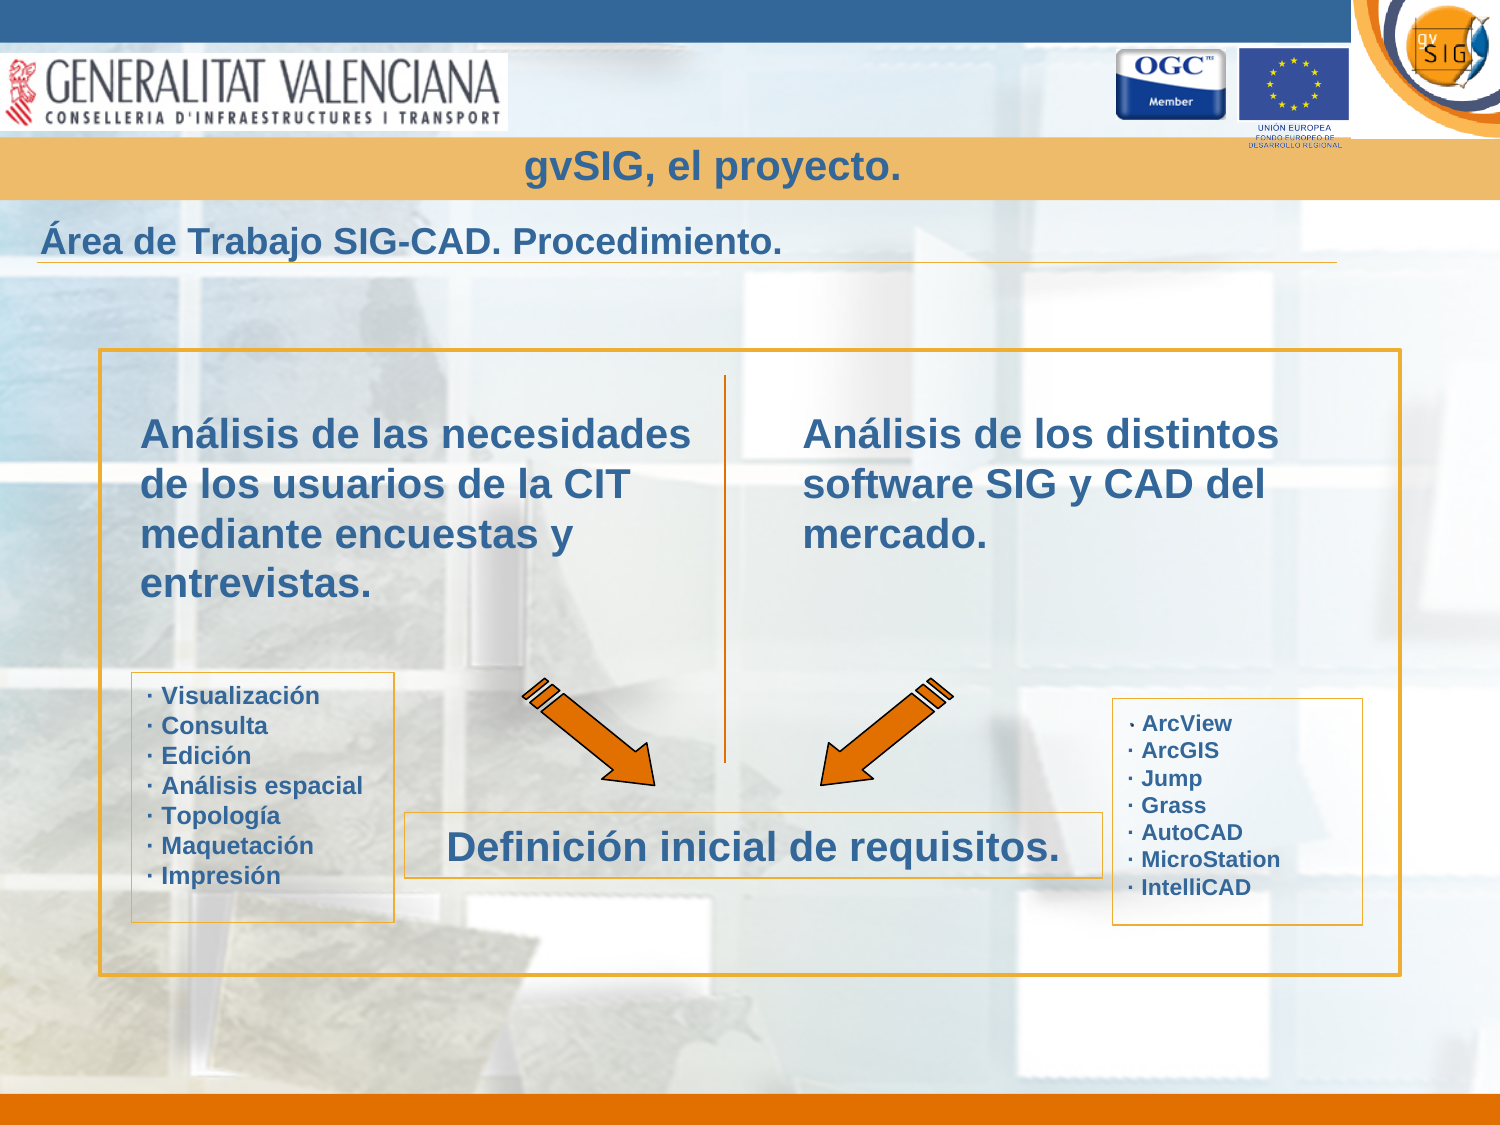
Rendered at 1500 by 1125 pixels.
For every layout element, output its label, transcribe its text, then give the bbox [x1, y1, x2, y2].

picture [1237, 0, 1500, 139]
text_box Área de Trabajo SIG-CAD. Procedimiento. [24, 209, 859, 272]
text_box · Visualización · Consulta · Edición · Análisis espacial · Topología · Maquetación · Impresión [131, 672, 395, 962]
picture [1116, 49, 1226, 120]
text_box Análisis de las necesidades de los usuarios de la CIT mediante encuestas y entrevistas. [125, 399, 713, 674]
text_box Análisis de los distintos software SIG y CAD del mercado. [787, 399, 1338, 608]
text_box gvSIG, el proyecto. [6, 137, 1420, 205]
picture [0, 53, 508, 131]
text_box Definición inicial de requisitos. [404, 812, 1103, 925]
text_box [926, 678, 954, 700]
text_box [820, 693, 935, 786]
text_box [915, 684, 946, 709]
text_box · ArcView · ArcGIS · Jump · Grass · AutoCAD · MicroStation · IntelliCAD [1112, 698, 1363, 943]
text_box [529, 684, 560, 709]
text_box [522, 678, 549, 700]
text_box [541, 693, 655, 786]
